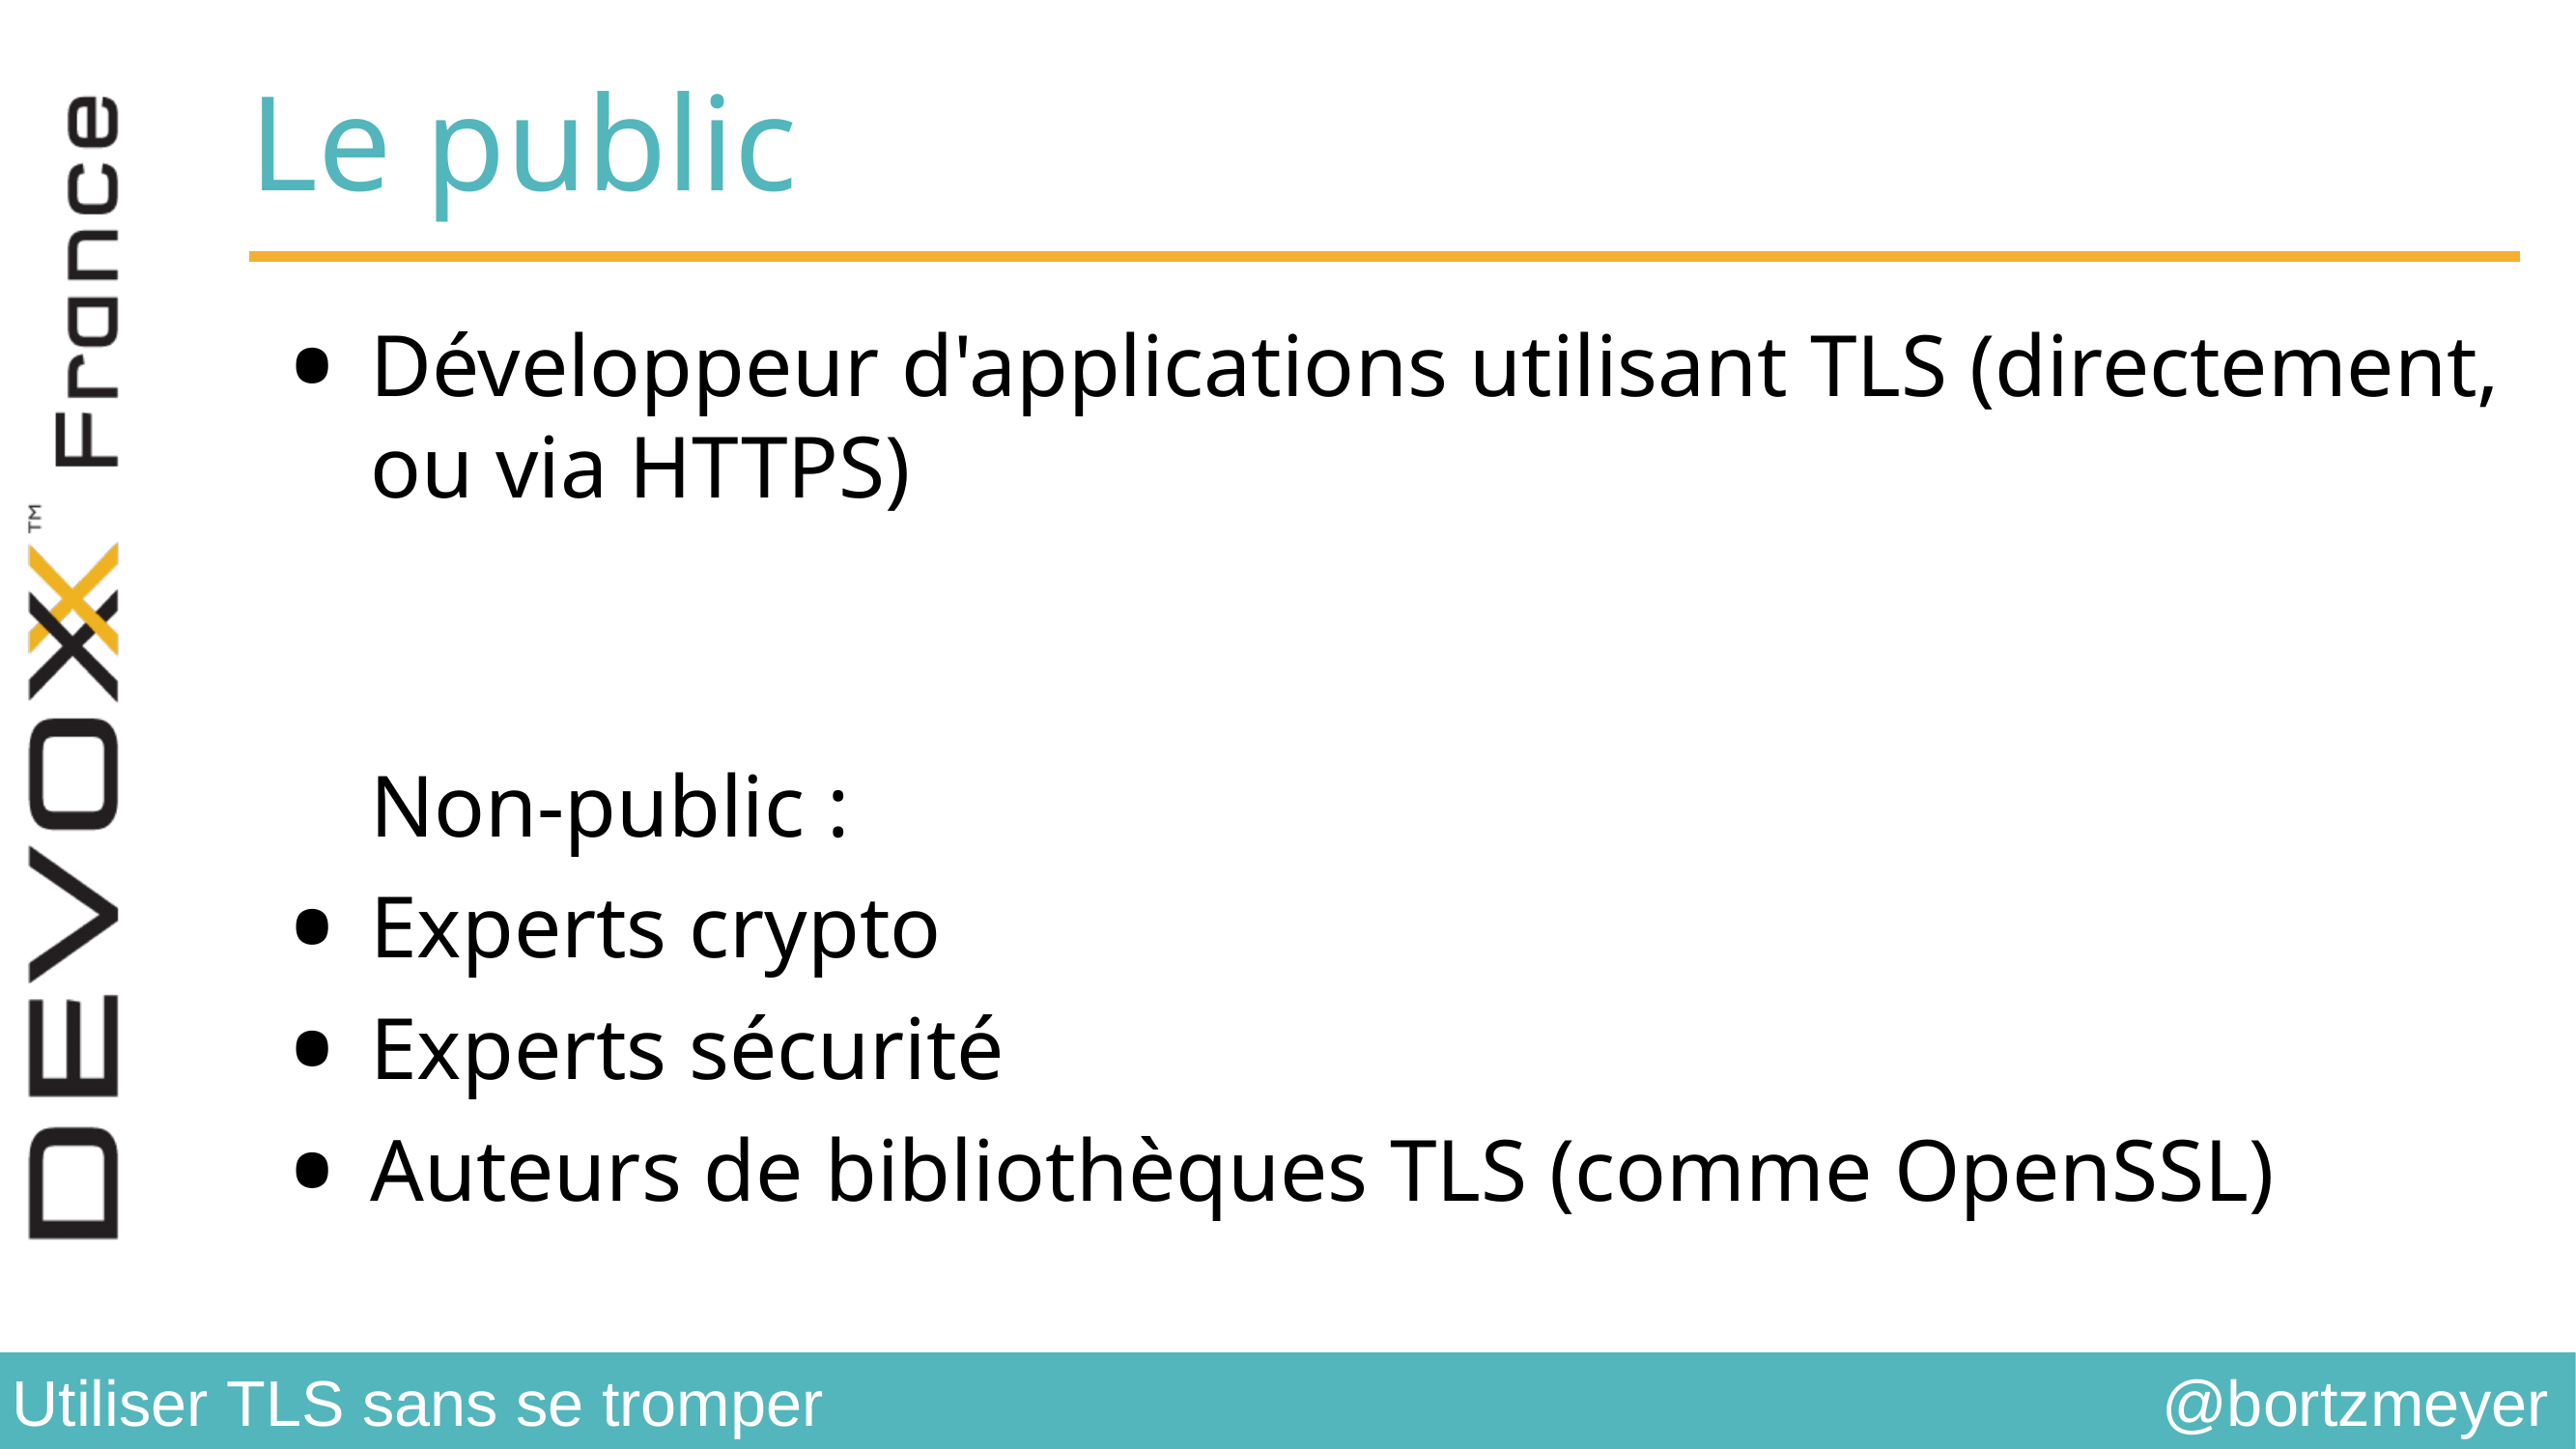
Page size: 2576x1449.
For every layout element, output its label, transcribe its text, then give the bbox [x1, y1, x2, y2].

title Le public [249, 19, 2521, 258]
list Développeur d'applications utilisant TLS (directement, ou via HTTPS) Non-public : Experts crypto Experts sécurité Auteurs de bibliothèques TLS (comme OpenSSL) [251, 311, 2526, 1333]
picture [0, 74, 141, 1270]
